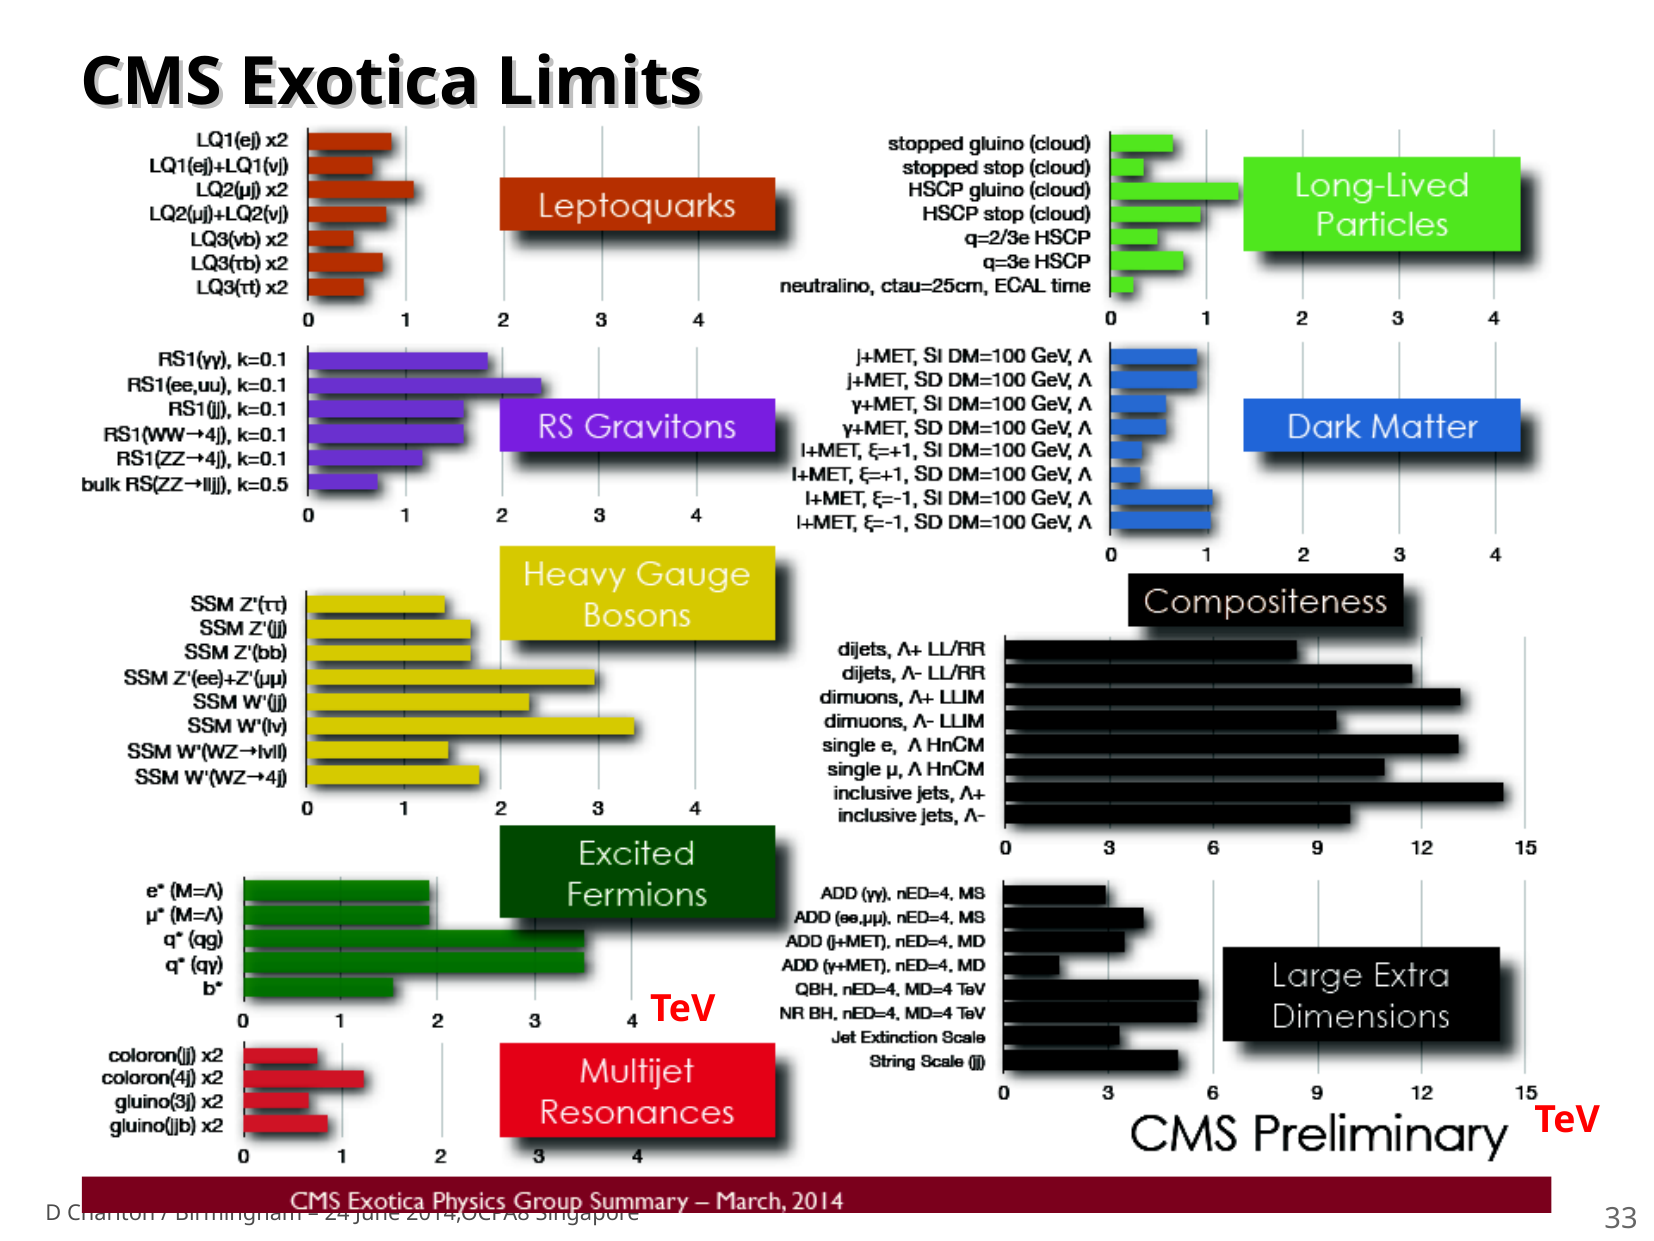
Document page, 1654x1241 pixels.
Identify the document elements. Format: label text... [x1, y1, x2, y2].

text_box TeV [635, 974, 737, 1033]
text_box CMS Exotica Limits [65, 25, 1412, 119]
picture [81, 111, 1552, 1213]
text_box TeV [1519, 1085, 1621, 1145]
